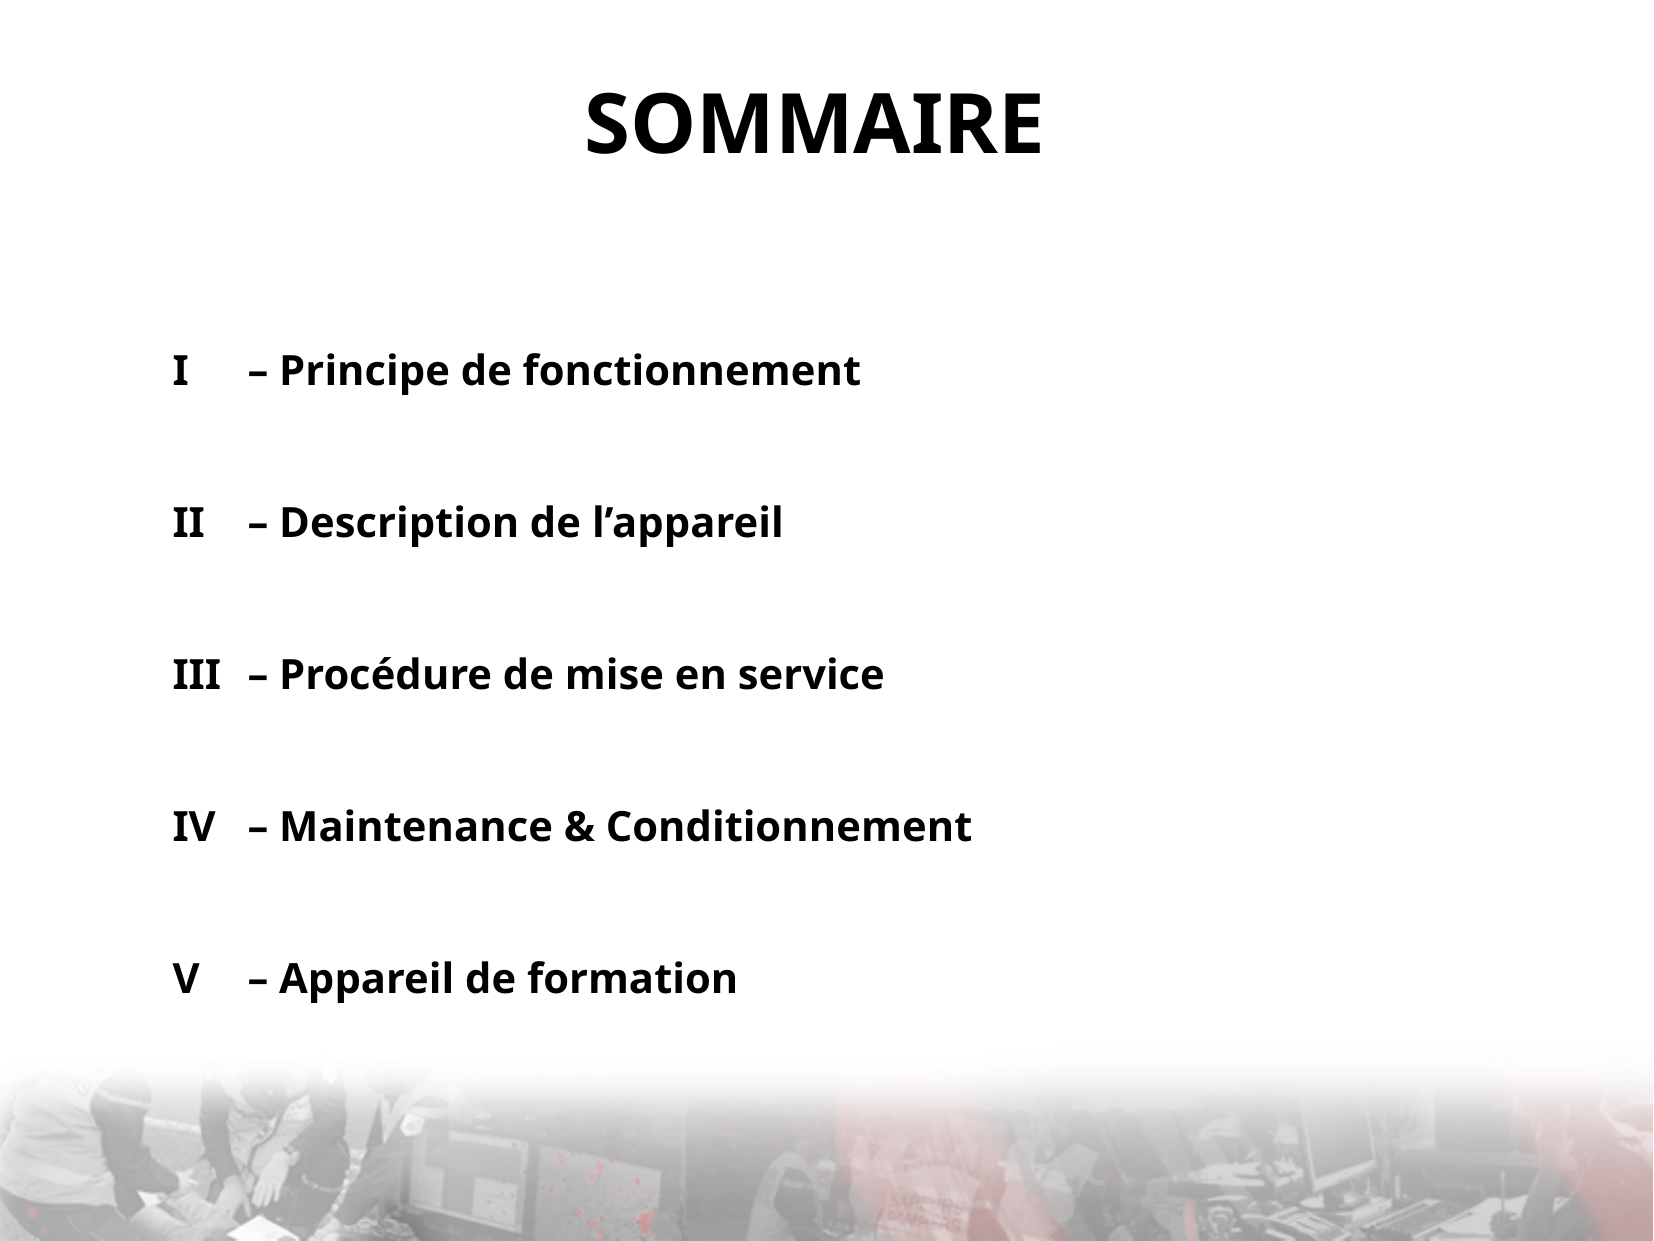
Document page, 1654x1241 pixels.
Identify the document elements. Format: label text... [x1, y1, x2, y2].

picture [0, 0, 1654, 1241]
title SOMMAIRE [70, 40, 1560, 201]
text_box I – Principe de fonctionnement II – Description de l’appareil III – Procédure de mise en service IV – Maintenance & Conditionnement V – Appareil de formation [82, 335, 1571, 1010]
